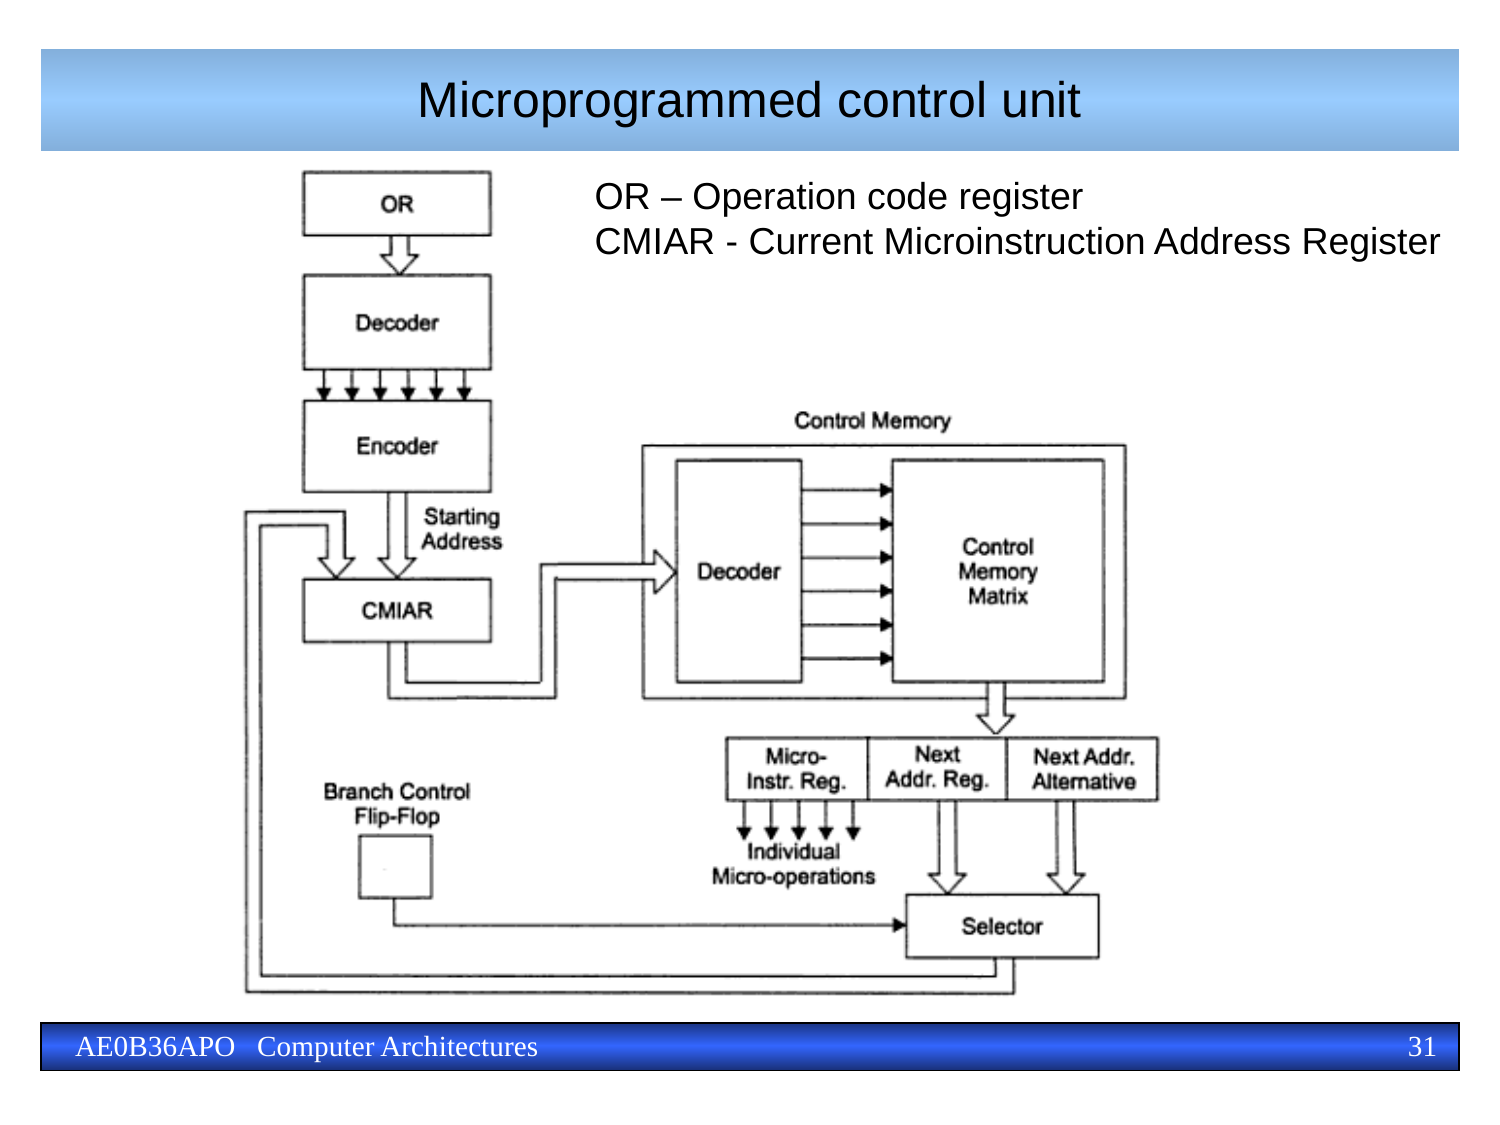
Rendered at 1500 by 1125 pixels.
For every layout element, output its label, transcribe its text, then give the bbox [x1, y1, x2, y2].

text_box OR – Operation code register CMIAR - Current Microinstruction Address Register [579, 164, 1459, 270]
title Microprogrammed control unit [41, 49, 1459, 151]
picture [234, 163, 1172, 1009]
